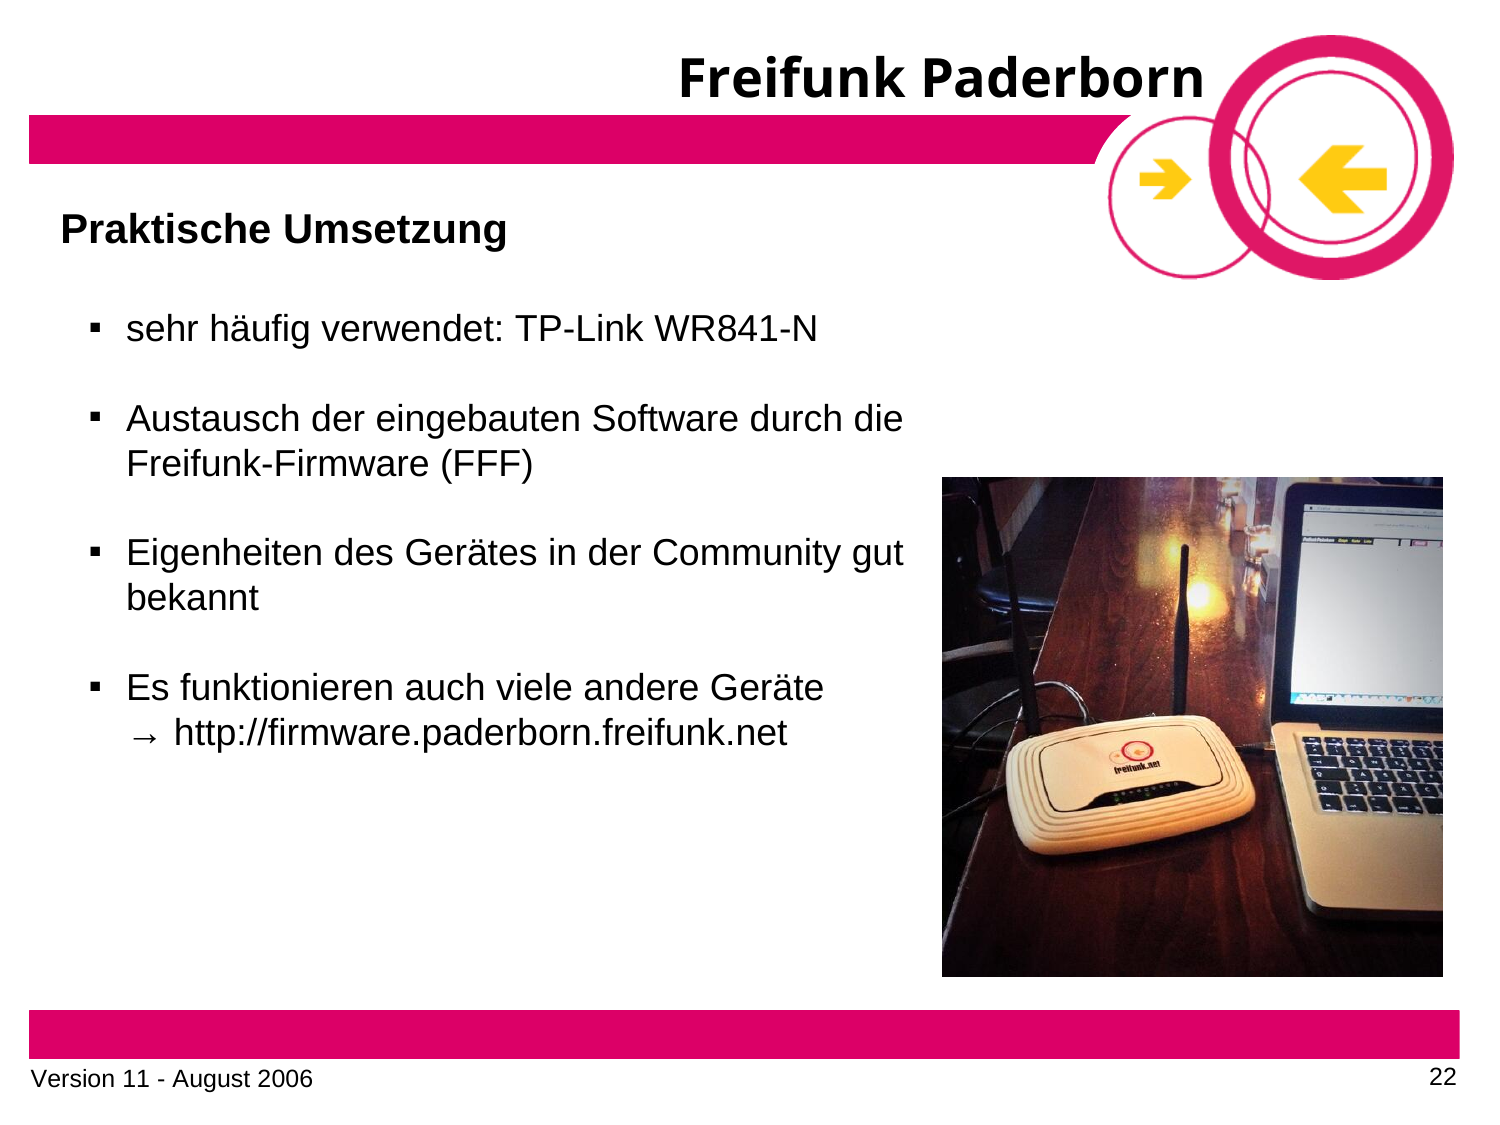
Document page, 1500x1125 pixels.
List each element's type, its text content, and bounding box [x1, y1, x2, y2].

picture [1107, 35, 1454, 280]
text_box Praktische Umsetzung [24, 202, 898, 249]
picture [942, 477, 1443, 977]
text_box sehr häufig verwendet: TP-Link WR841-N Austausch der eingebauten Software durch die Freifunk-Firmware (FFF) Eigenheiten des Gerätes in der Community gut bekannt Es funktionieren auch viele andere Geräte → http://firmware.paderborn.freifunk.net [55, 304, 1048, 759]
